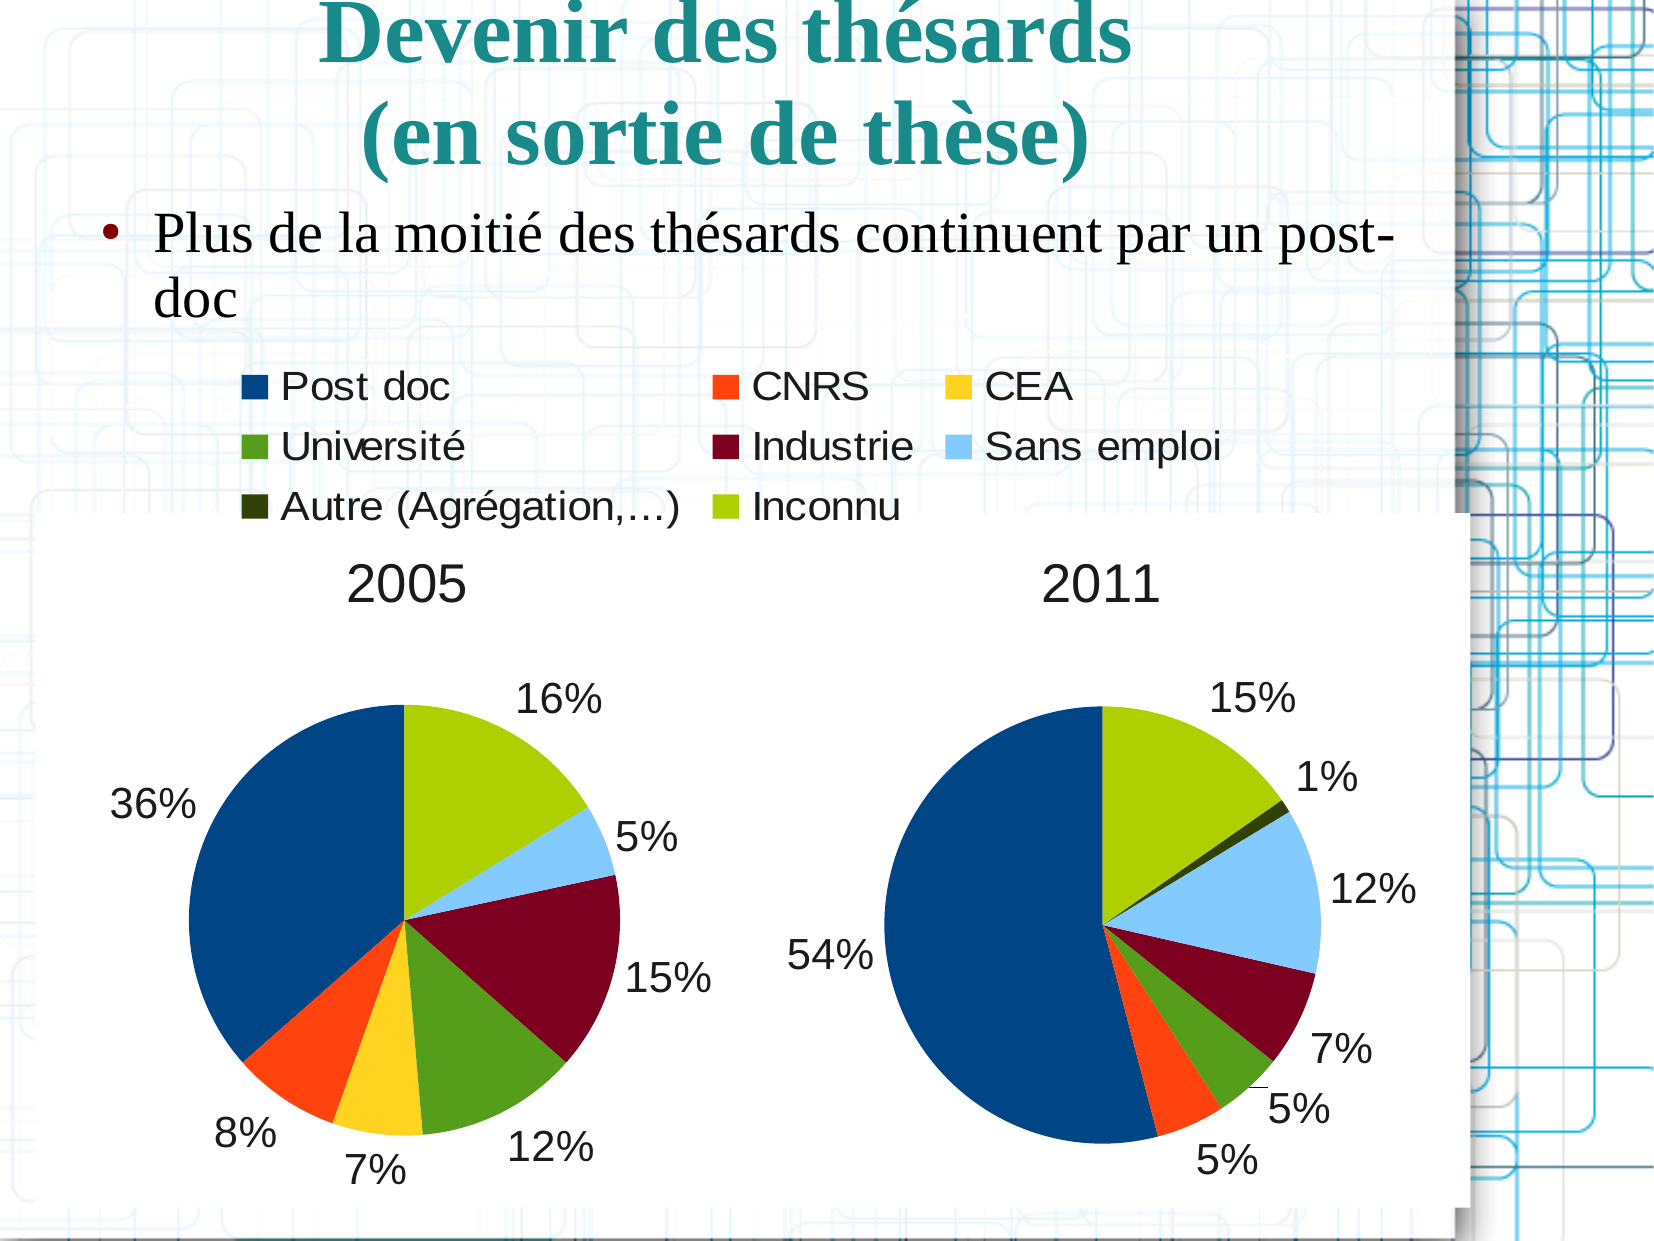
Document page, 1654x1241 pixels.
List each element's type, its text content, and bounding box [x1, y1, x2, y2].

picture [0, 0, 1654, 1241]
list Plus de la moitié des thésards continuent par un post-doc [82, 200, 1418, 513]
title Devenir des thésards (en sortie de thèse) [0, 0, 1453, 185]
